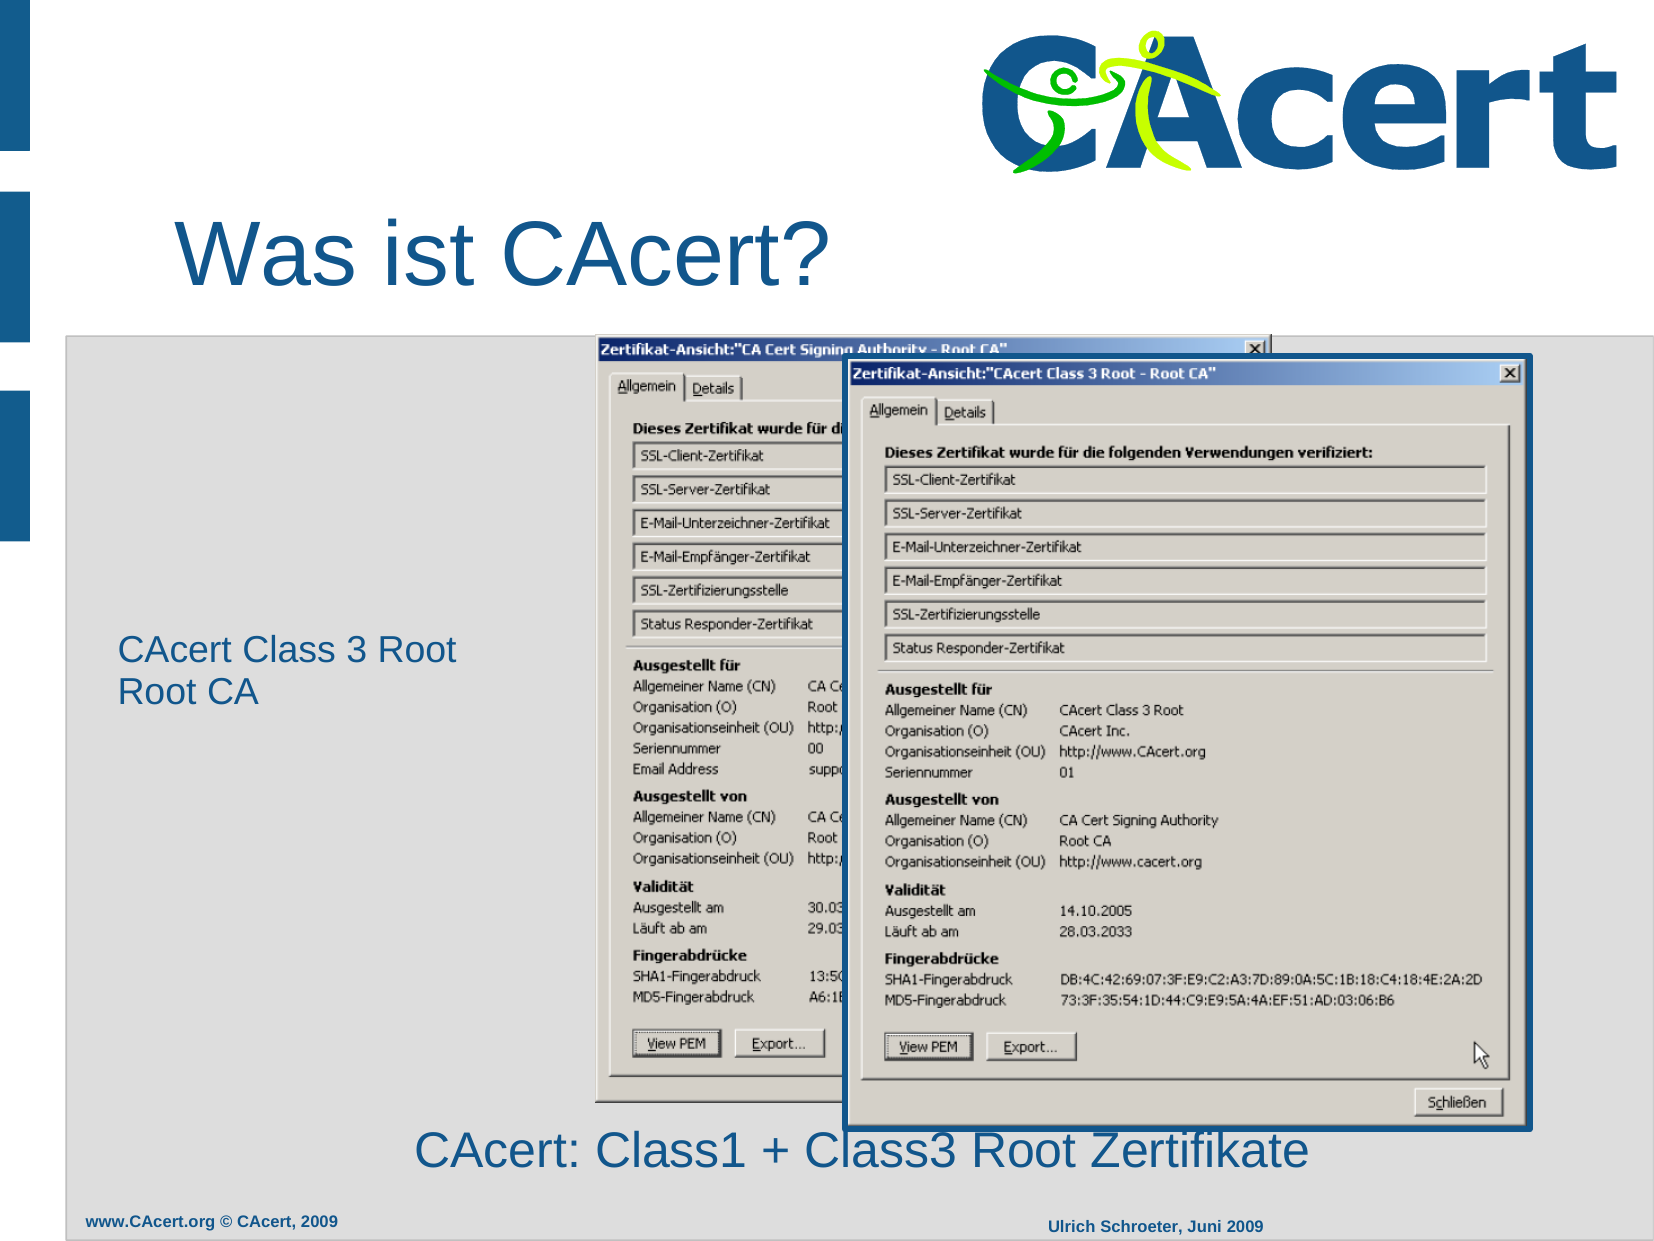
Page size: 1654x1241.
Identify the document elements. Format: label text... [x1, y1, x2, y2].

picture [595, 334, 1272, 1103]
picture [847, 358, 1527, 1127]
text_box Was ist CAcert? [118, 195, 837, 313]
text_box CAcert: Class1 + Class3 Root Zertifikate [327, 1115, 1398, 1186]
text_box CAcert Class 3 Root Root CA [102, 620, 472, 720]
